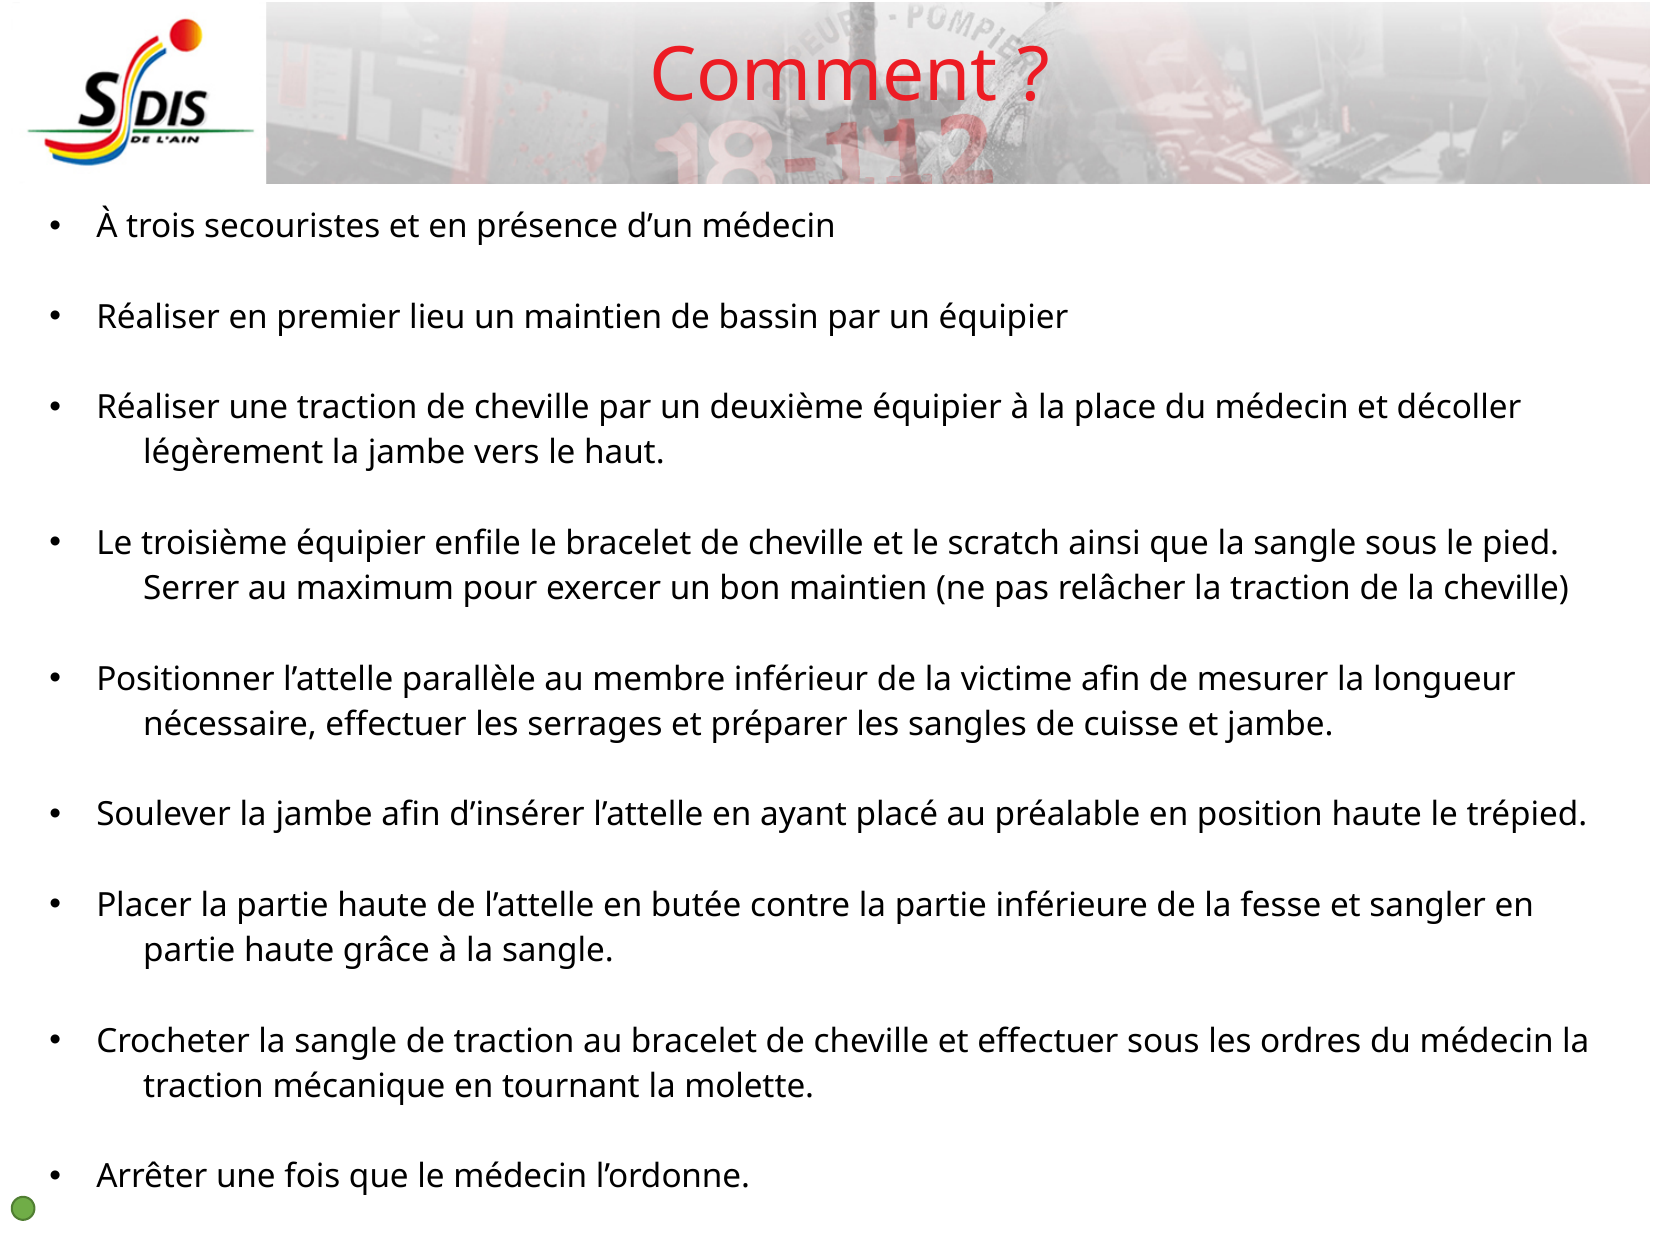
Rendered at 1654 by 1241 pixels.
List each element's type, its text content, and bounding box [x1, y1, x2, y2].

picture [11, 2, 1650, 184]
text_box À trois secouristes et en présence d’un médecin Réaliser en premier lieu un maintien de bassin par un équipier Réaliser une traction de cheville par un deuxième équipier à la place du médecin et décoller légèrement la jambe vers le haut. Le troisième équipier enfile le bracelet de cheville et le scratch ainsi que la sangle sous le pied. Serrer au maximum pour exercer un bon maintien (ne pas relâcher la traction de la cheville) Positionner l’attelle parallèle au membre inférieur de la victime afin de mesurer la longueur nécessaire, effectuer les serrages et préparer les sangles de cuisse et jambe. Soulever la jambe afin d’insérer l’attelle en ayant placé au préalable en position haute le trépied. Placer la partie haute de l’attelle en butée contre la partie inférieure de la fesse et sangler en partie haute grâce à la sangle. Crocheter la sangle de traction au bracelet de cheville et effectuer sous les ordres du médecin la traction mécanique en tournant la molette. Arrêter une fois que le médecin l’ordonne. Fixer enfin les scratchs de part et d’autre du foyer de fracture. [34, 194, 1632, 880]
title Comment ? [68, 25, 1632, 117]
text_box [11, 1196, 35, 1220]
